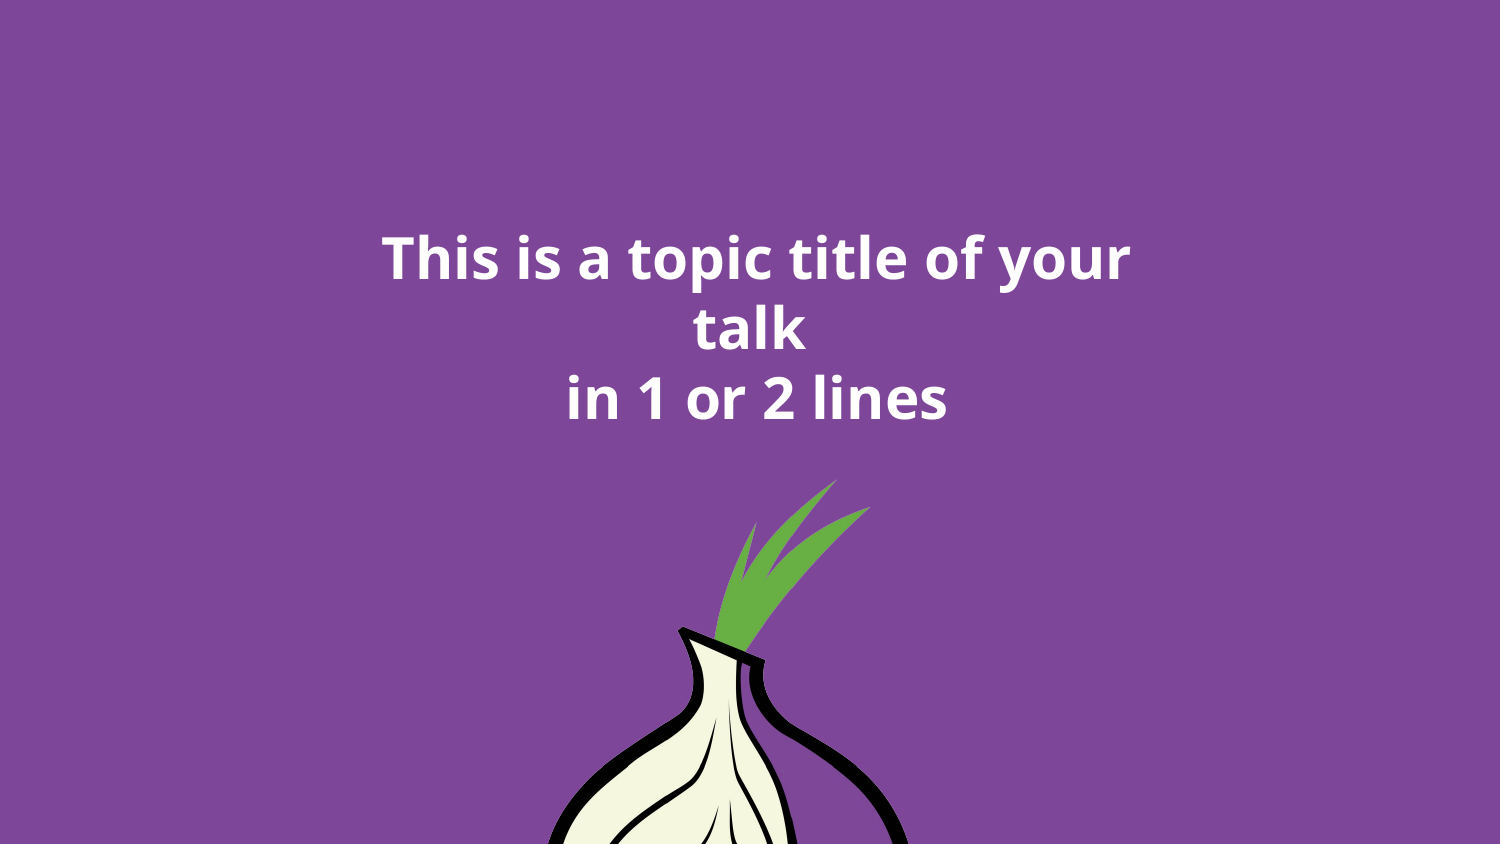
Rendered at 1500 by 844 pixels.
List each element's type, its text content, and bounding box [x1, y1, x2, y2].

text_box This is a topic title of your talk in 1 or 2 lines [325, 213, 1189, 439]
picture [541, 479, 916, 844]
